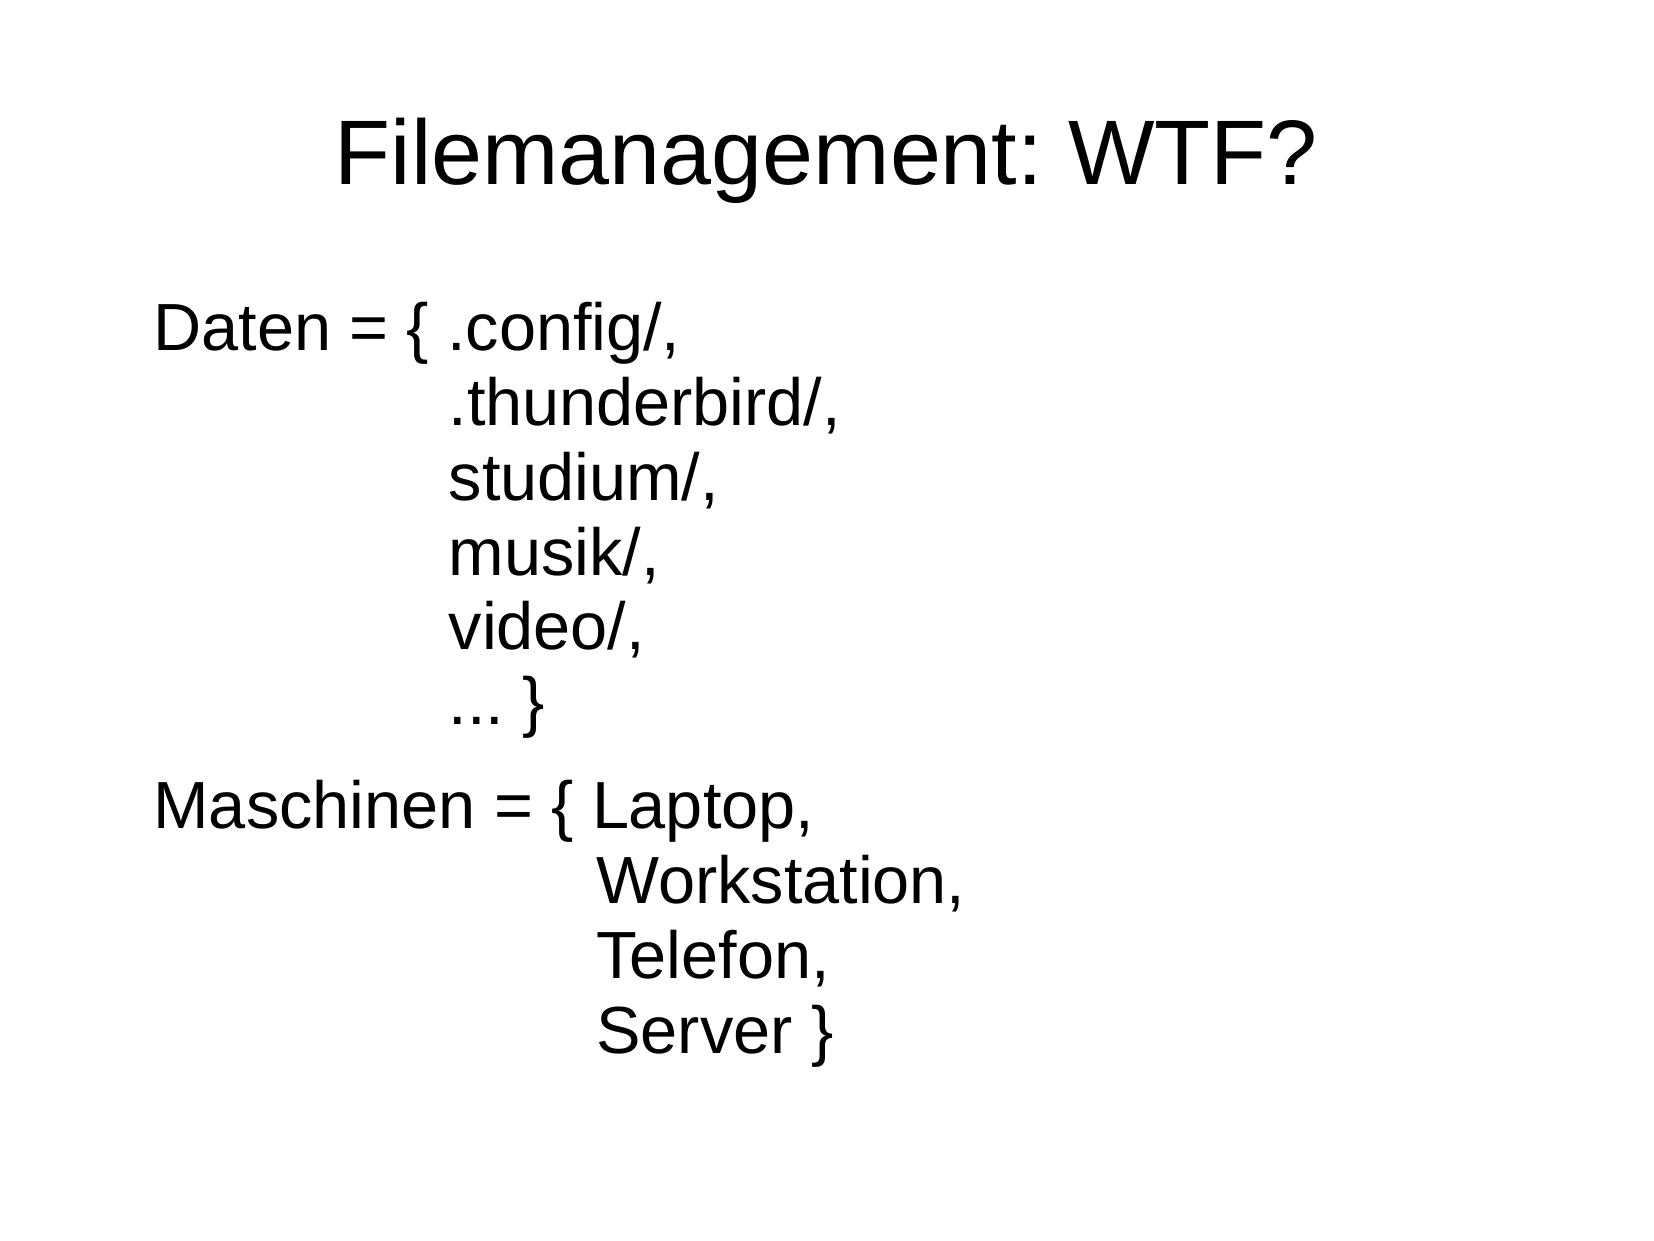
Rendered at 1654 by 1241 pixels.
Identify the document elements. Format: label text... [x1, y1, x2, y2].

list Daten = { .config/, .thunderbird/, studium/, musik/, video/, ... } Maschinen = { Laptop, Workstation, Telefon, Server } [82, 290, 1571, 1109]
title Filemanagement: WTF? [82, 49, 1571, 257]
